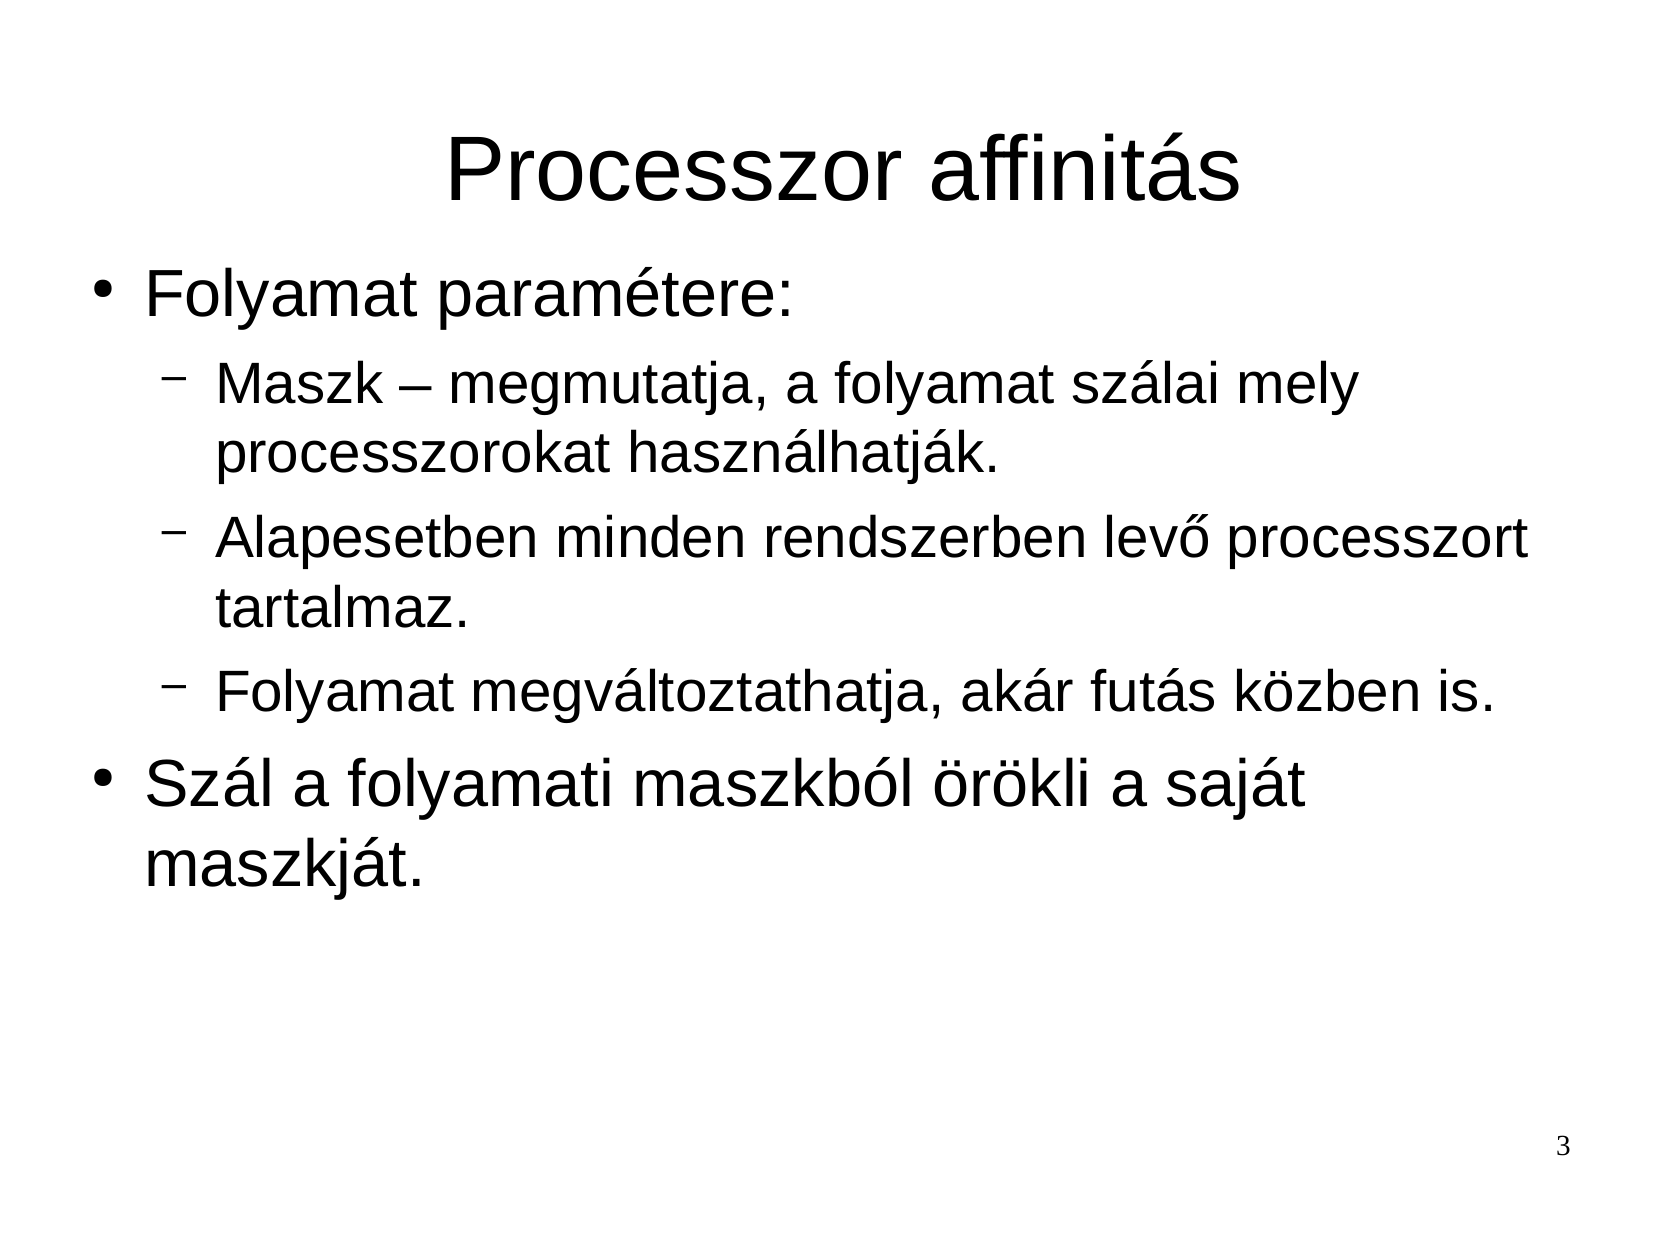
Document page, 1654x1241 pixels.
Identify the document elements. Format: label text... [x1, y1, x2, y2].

list Folyamat paramétere: Maszk – megmutatja, a folyamat szálai mely processzorokat használhatják. Alapesetben minden rendszerben levő processzort tartalmaz. Folyamat megváltoztathatja, akár futás közben is. Szál a folyamati maszkból örökli a saját maszkját. [58, 242, 1583, 1128]
title Processzor affinitás [123, 60, 1530, 242]
